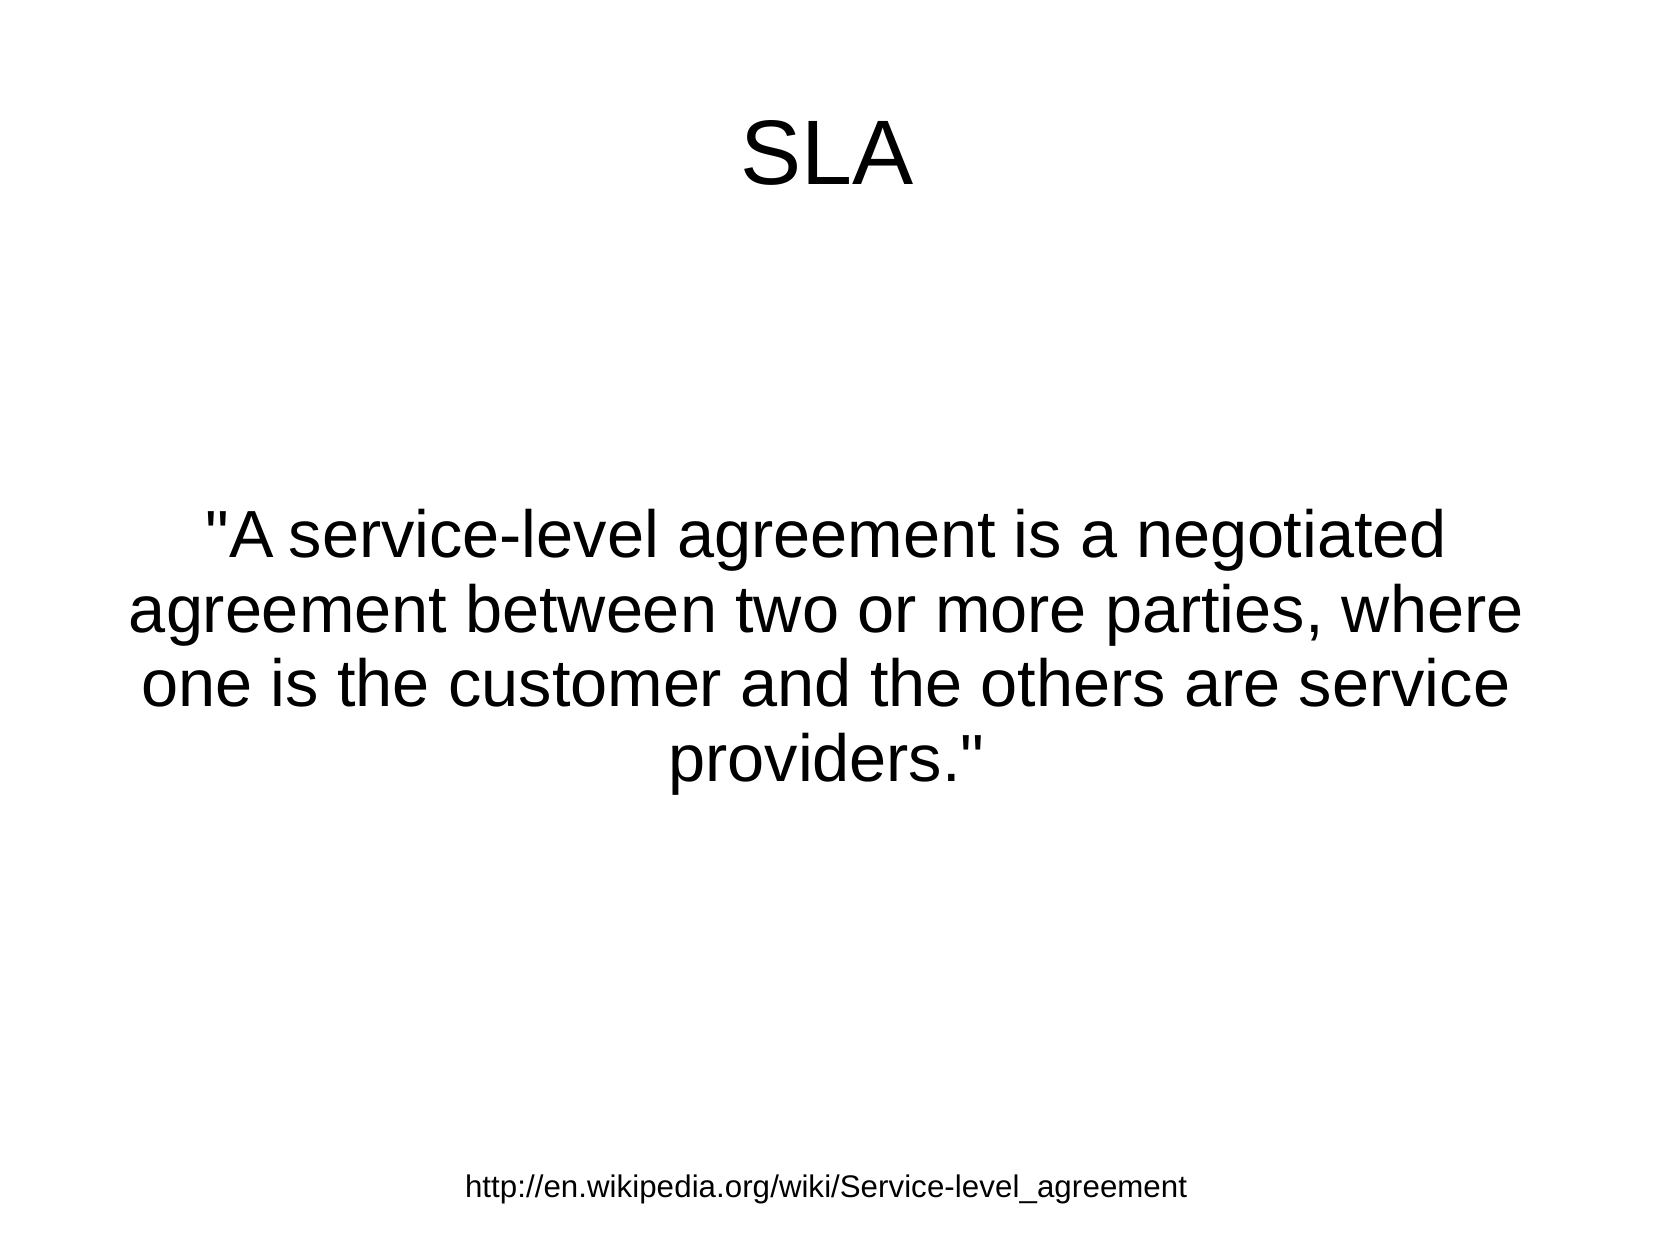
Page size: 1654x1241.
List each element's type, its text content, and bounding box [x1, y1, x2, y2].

title SLA [82, 49, 1571, 257]
subtitle "A service-level agreement is a negotiated agreement between two or more parties, where one is the customer and the others are service providers." http://en.wikipedia.org/wiki/Service-level_agreement [82, 490, 1571, 1211]
